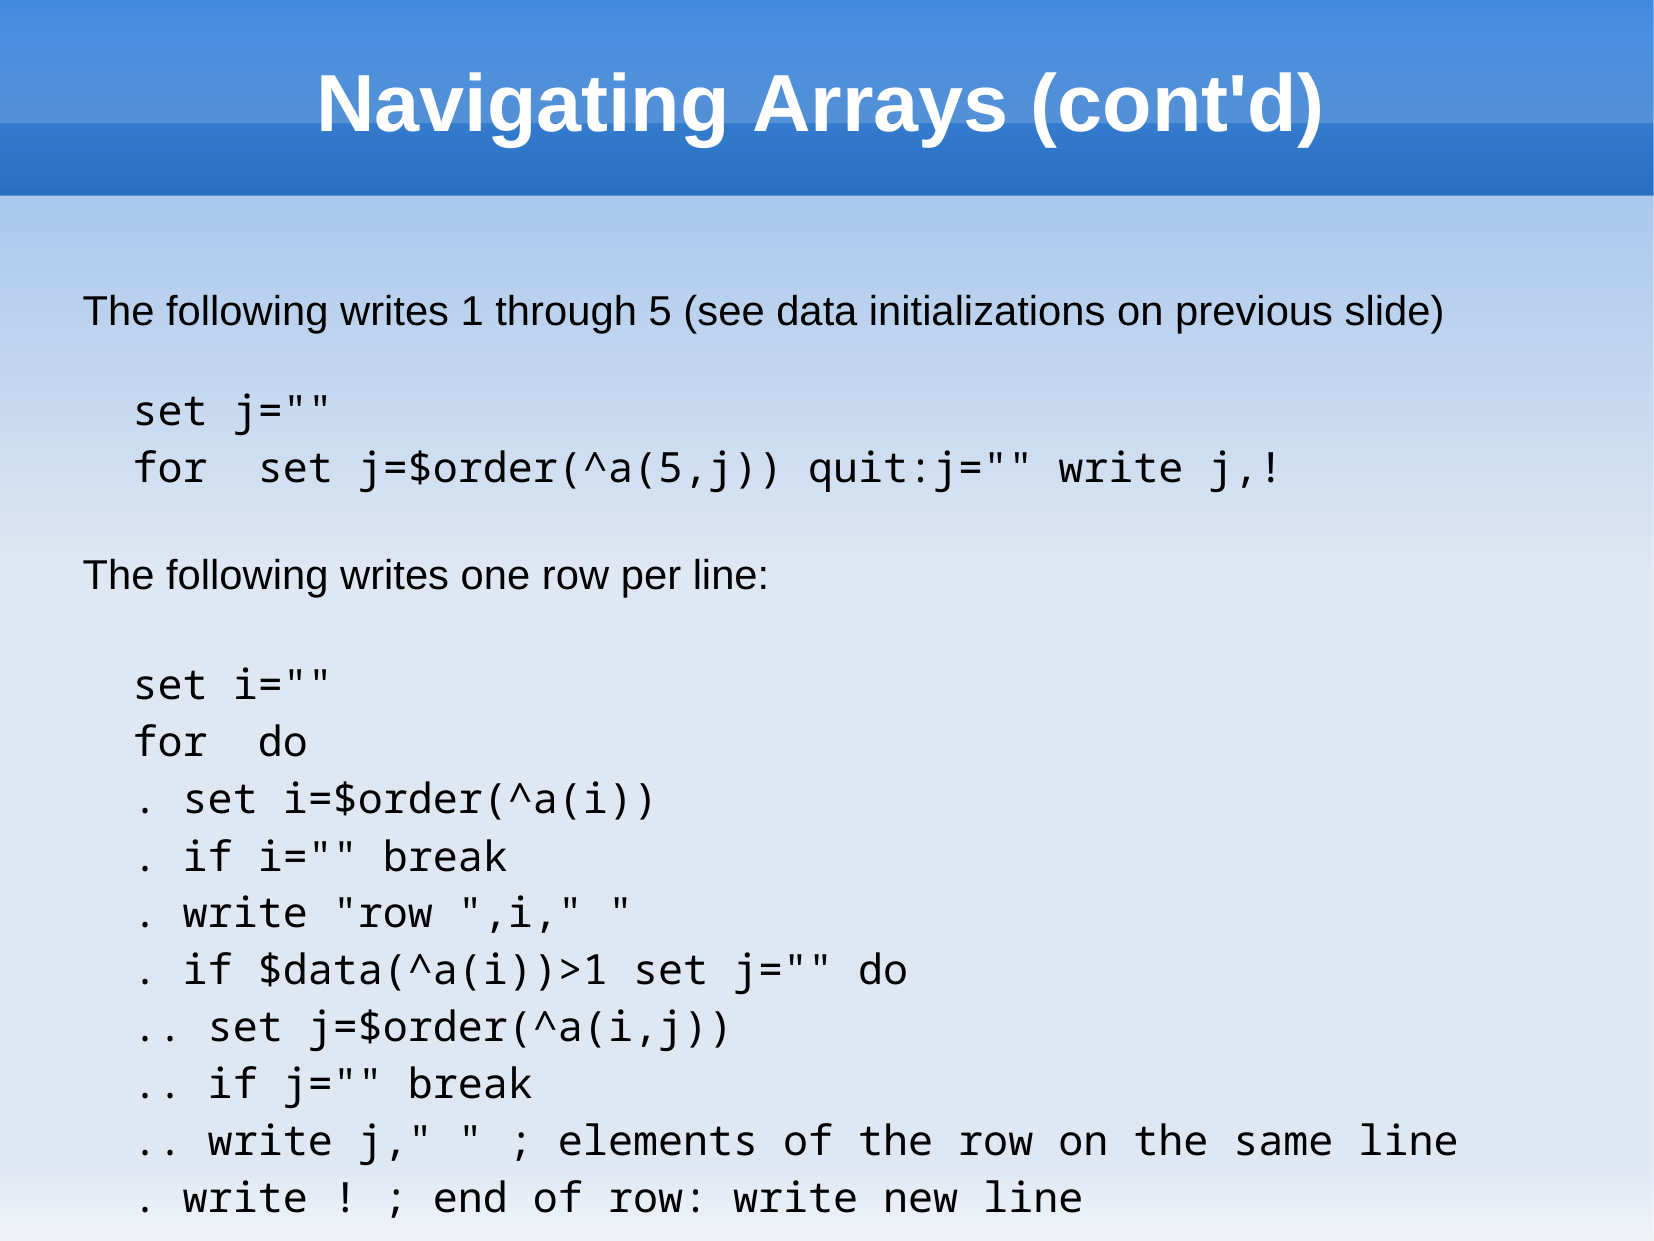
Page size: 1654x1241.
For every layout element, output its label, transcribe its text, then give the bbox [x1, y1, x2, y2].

subtitle The following writes 1 through 5 (see data initializations on previous slide) set j="" for set j=$order(^a(5,j)) quit:j="" write j,! The following writes one row per line: set i="" for do . set i=$order(^a(i)) . if i="" break . write "row ",i," " . if $data(^a(i))>1 set j="" do .. set j=$order(^a(i,j)) .. if j="" break .. write j," " ; elements of the row on the same line . write ! ; end of row: write new line [82, 240, 1571, 1159]
picture [0, 0, 1654, 1241]
title Navigating Arrays (cont'd) [76, 0, 1565, 208]
